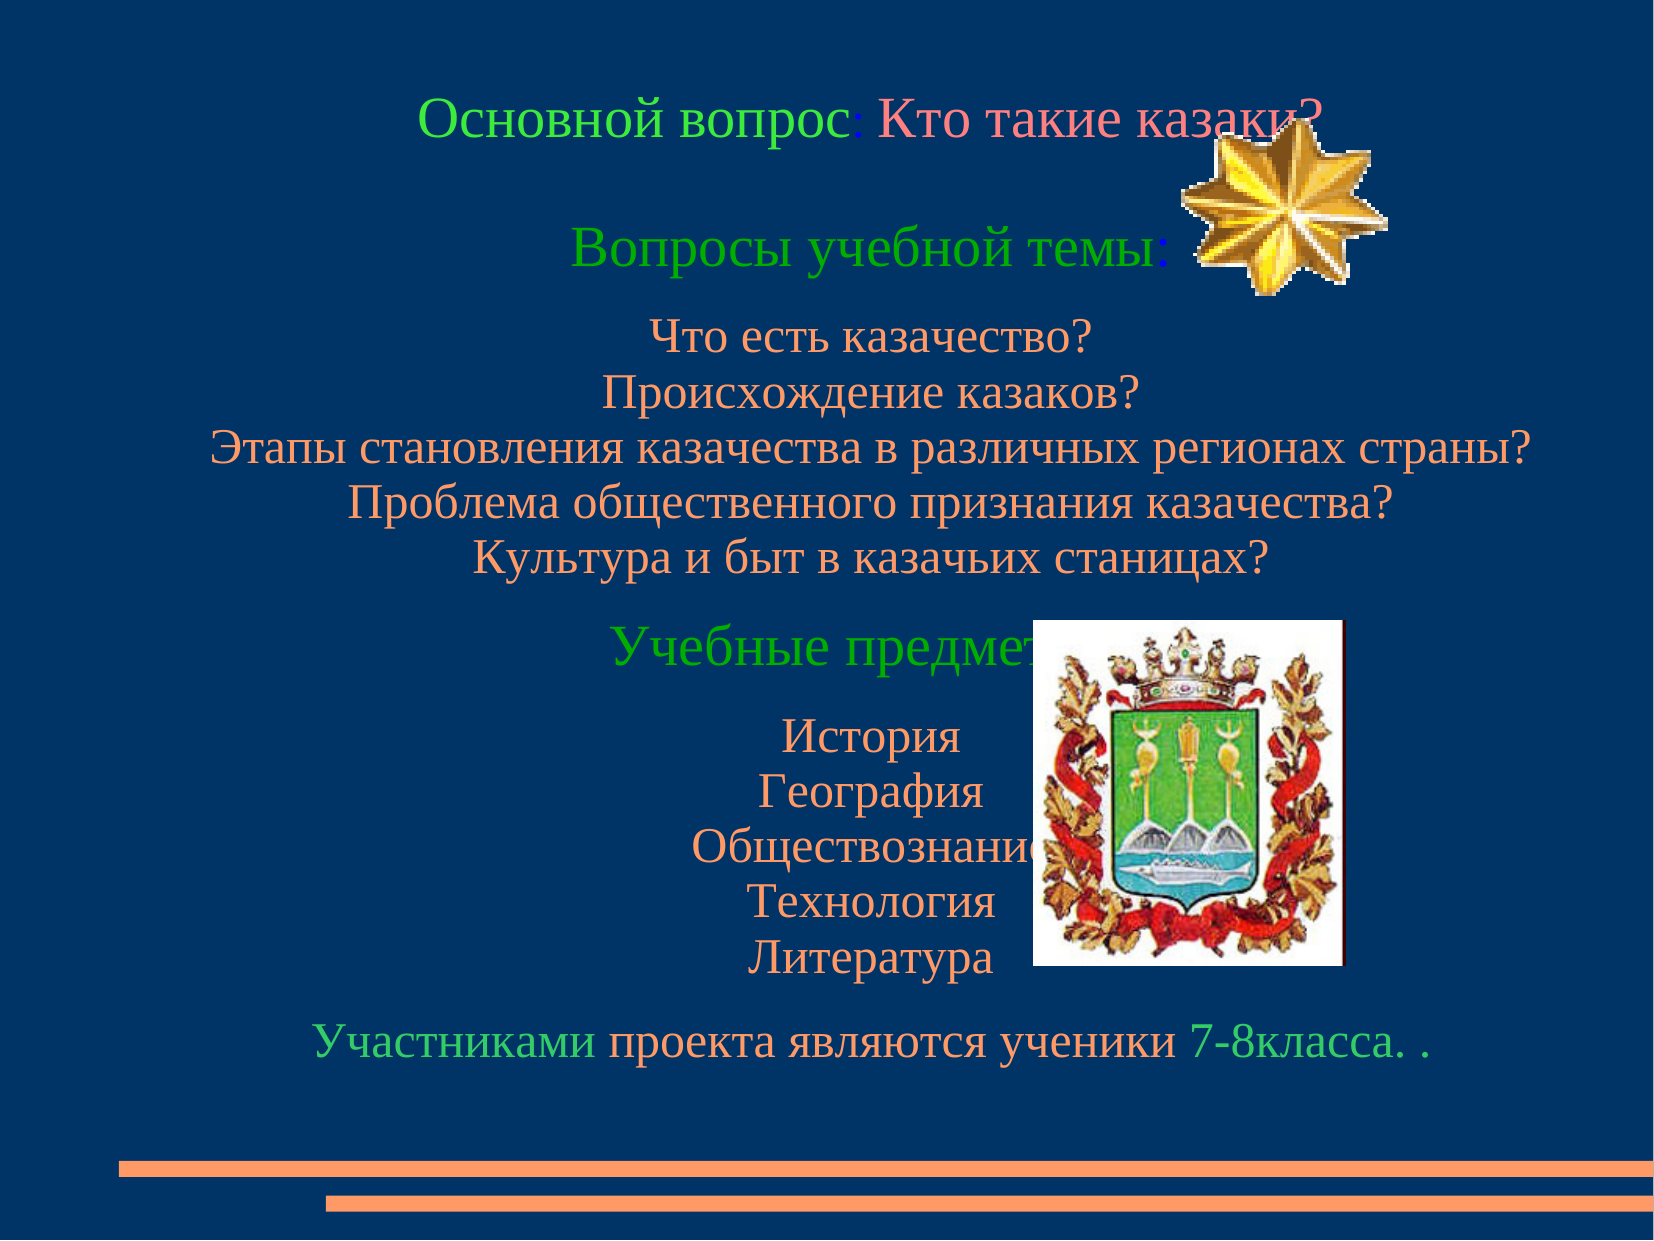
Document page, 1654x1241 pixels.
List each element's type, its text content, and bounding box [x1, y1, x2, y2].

picture [1181, 118, 1388, 296]
picture [1033, 620, 1346, 966]
subtitle Основной вопрос: Кто такие казаки? Вопросы учебной темы: Что есть казачество? Происхождение казаков? Этапы становления казачества в различных регионах страны? Проблема общественного признания казачества? Культура и быт в казачьих станицах? Учебные предметы: . История География Обществознание Технология Литература Участниками проекта являются ученики 7-8класса. . [177, 29, 1565, 1125]
